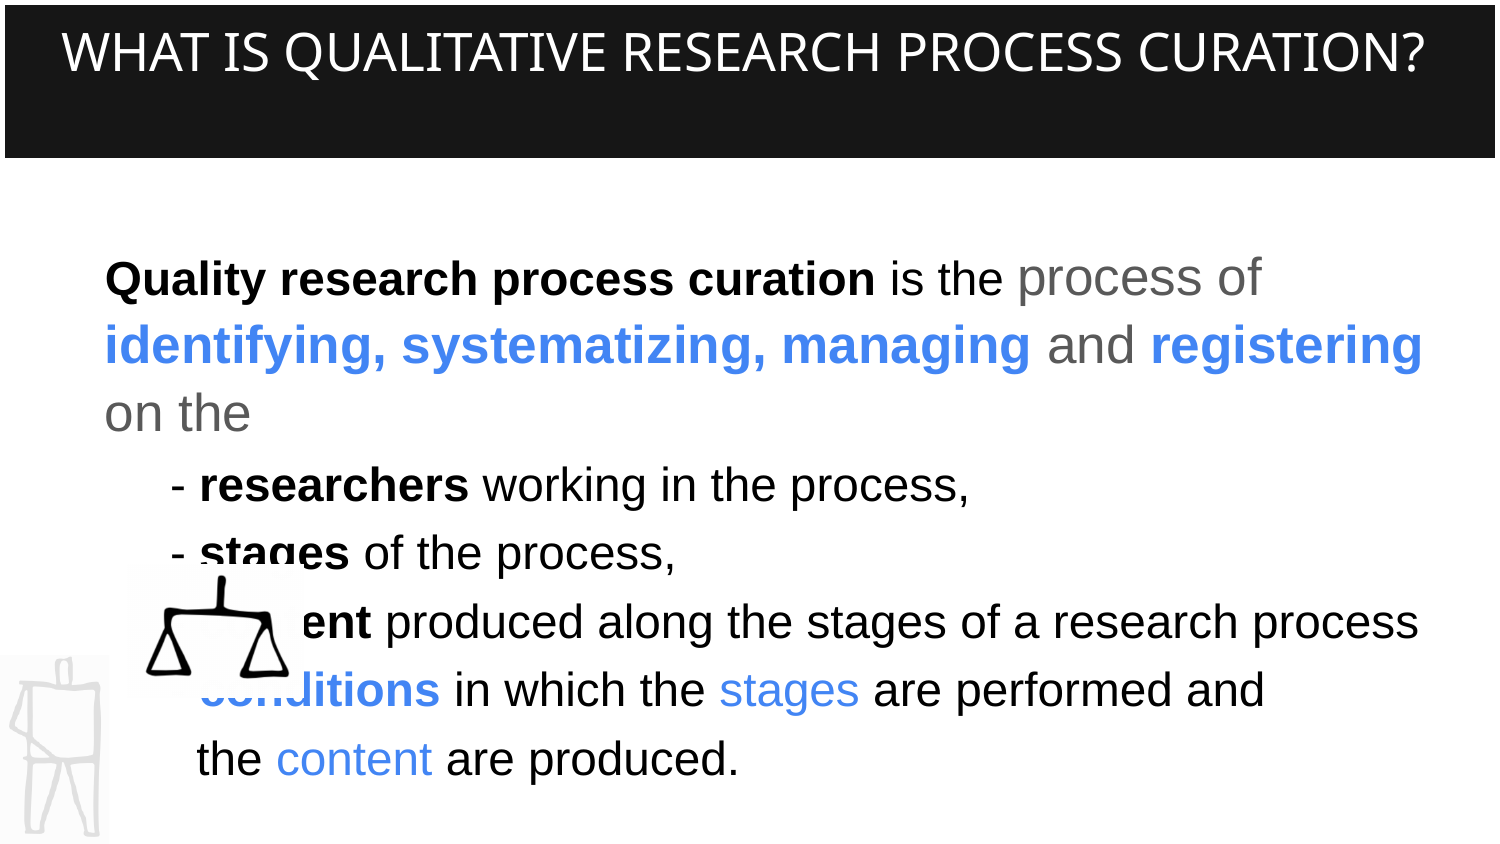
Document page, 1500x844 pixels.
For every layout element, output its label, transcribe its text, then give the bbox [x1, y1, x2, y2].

list Quality research process curation is the process of identifying, systematizing, managing and registering on the - researchers working in the process, - stages of the process, - content produced along the stages of a research process - conditions in which the stages are performed and the content are produced. [89, 163, 1484, 811]
picture [127, 564, 304, 698]
title What is Qualitative Research Process Curation? [0, 0, 1500, 164]
picture [0, 652, 111, 844]
